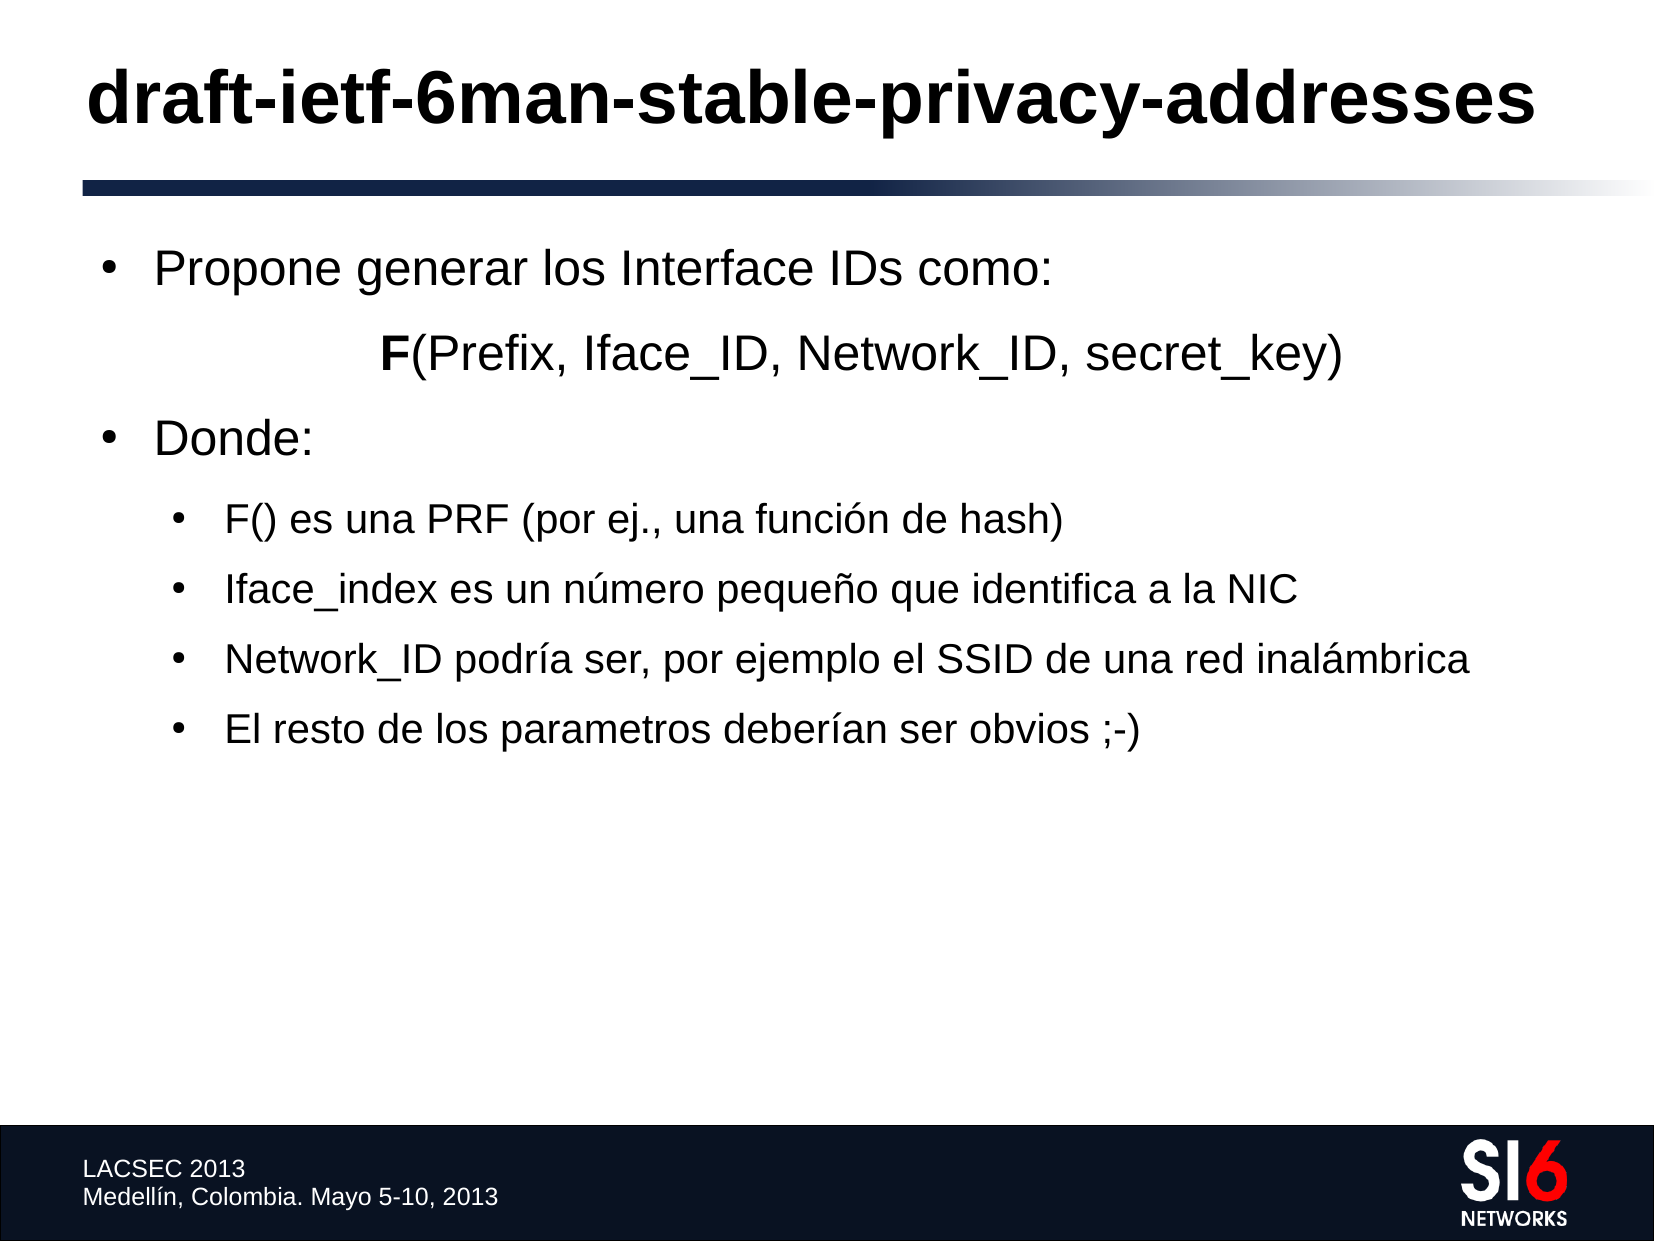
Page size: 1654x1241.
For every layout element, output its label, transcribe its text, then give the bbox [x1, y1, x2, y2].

list Propone generar los Interface IDs como: F(Prefix, Iface_ID, Network_ID, secret_key) Donde: F() es una PRF (por ej., una función de hash) Iface_index es un número pequeño que identifica a la NIC Network_ID podría ser, por ejemplo el SSID de una red inalámbrica El resto de los parametros deberían ser obvios ;-) [82, 240, 1571, 1096]
picture [1461, 1139, 1567, 1226]
title draft-ietf-6man-stable-privacy-addresses [86, 30, 1576, 166]
